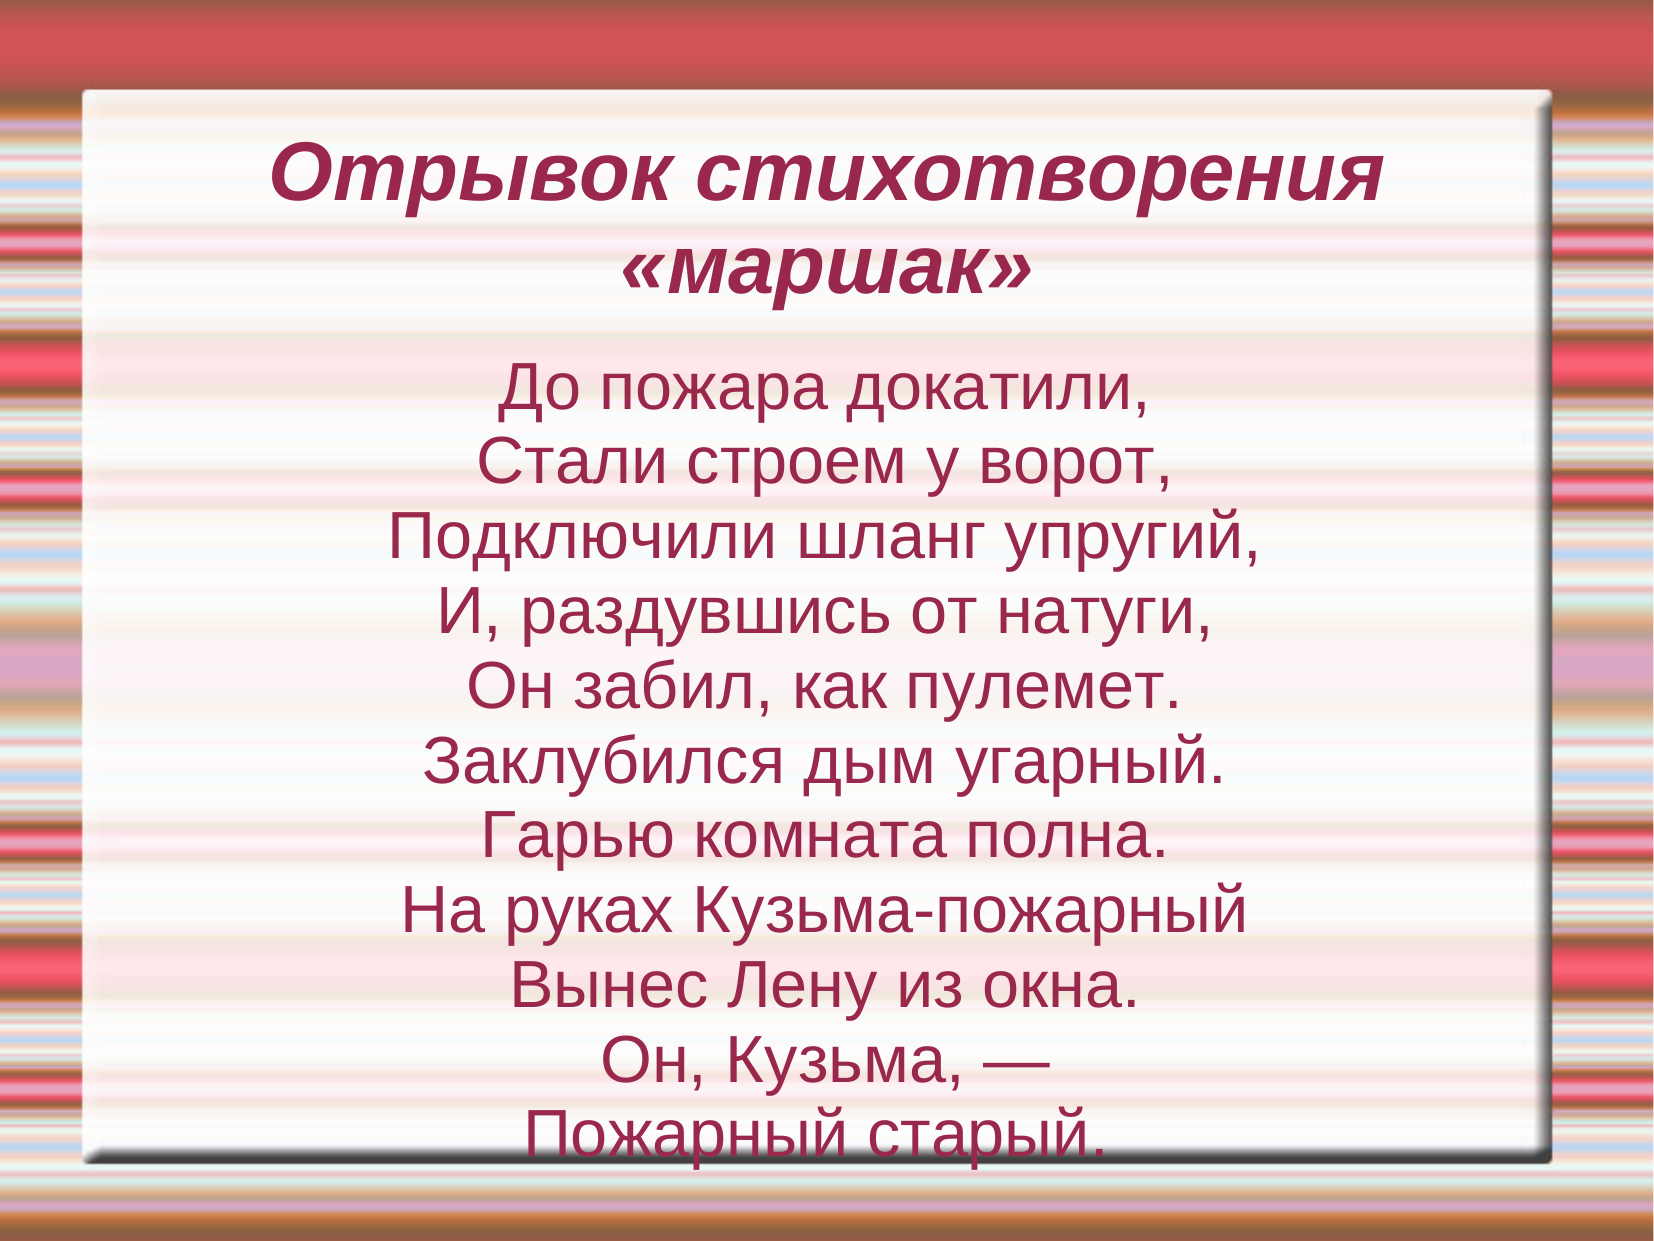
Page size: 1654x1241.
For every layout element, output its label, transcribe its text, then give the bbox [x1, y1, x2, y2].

subtitle До пожара докатили, Стали строем у ворот, Подключили шланг упругий, И, раздувшись от натуги, Он забил, как пулемет. Заклубился дым угарный. Гарью комната полна. На руках Кузьма-пожарный Вынес Лену из окна. Он, Кузьма, — Пожарный старый. [134, 348, 1516, 1172]
title Отрывок стихотворения «маршак» [121, 122, 1534, 315]
picture [0, 0, 1654, 1241]
